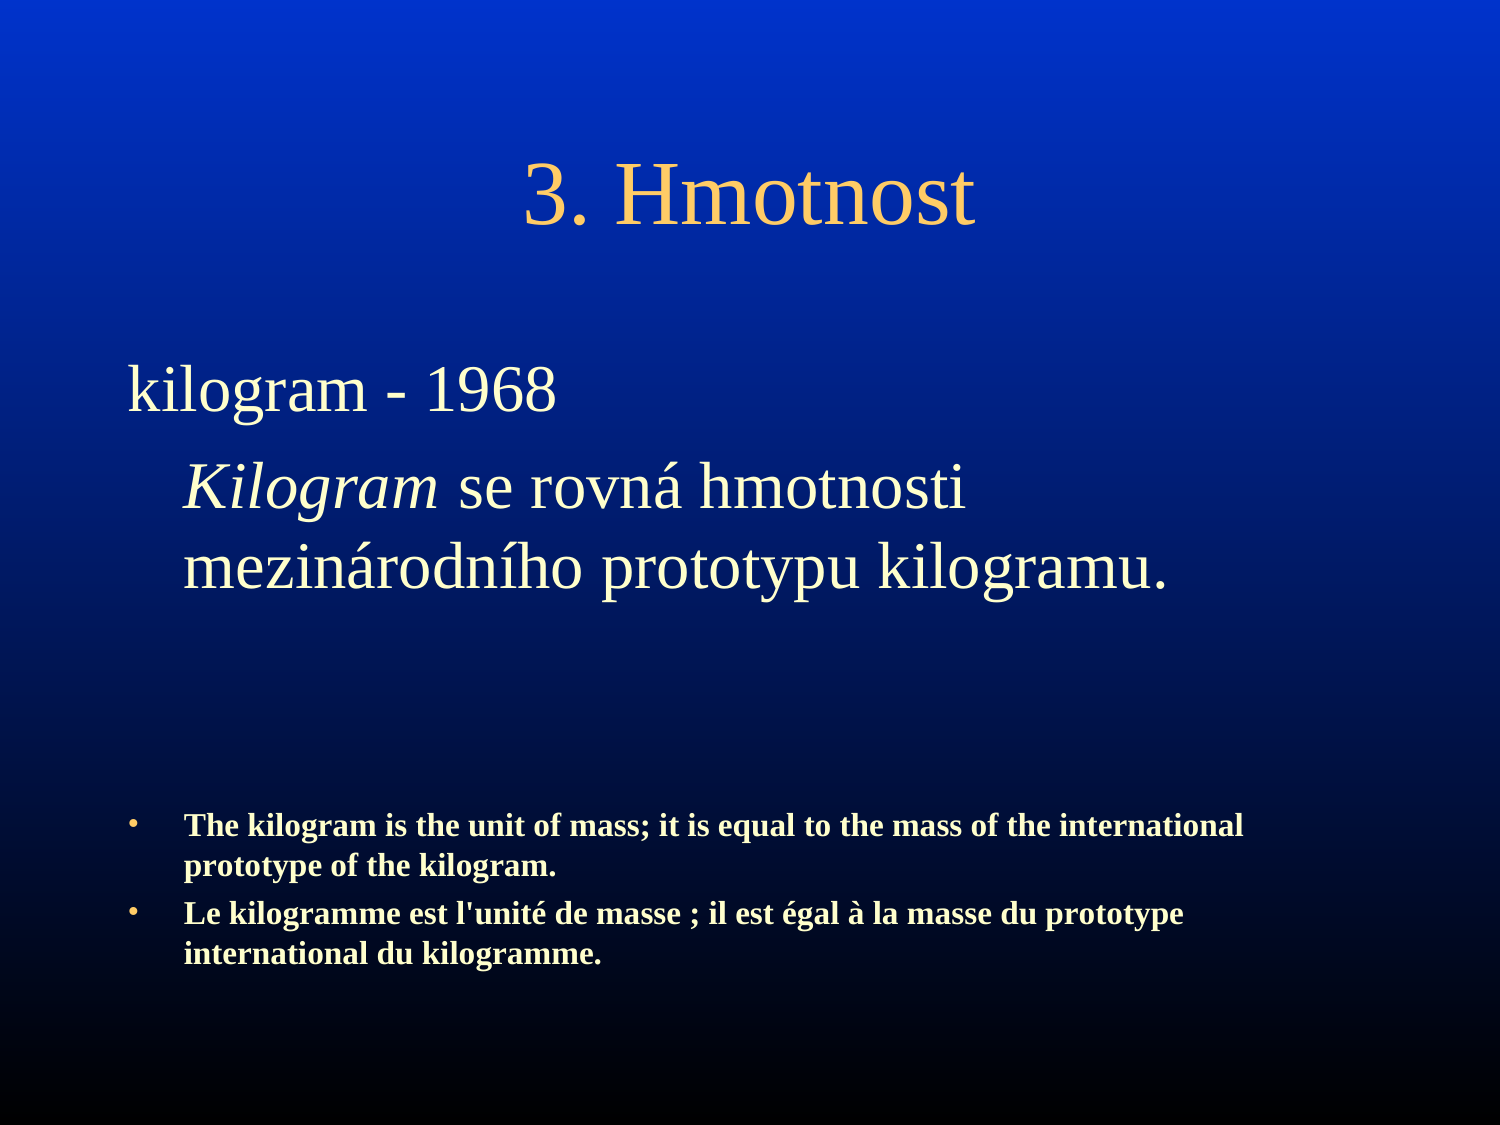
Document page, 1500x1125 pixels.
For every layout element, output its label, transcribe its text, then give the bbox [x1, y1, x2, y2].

list kilogram - 1968 Kilogram se rovná hmotnosti mezinárodního prototypu kilogramu. The kilogram is the unit of mass; it is equal to the mass of the international prototype of the kilogram. Le kilogramme est l'unité de masse ; il est égal à la masse du prototype international du kilogramme. [112, 337, 1388, 1013]
title 3. Hmotnost [112, 37, 1388, 250]
